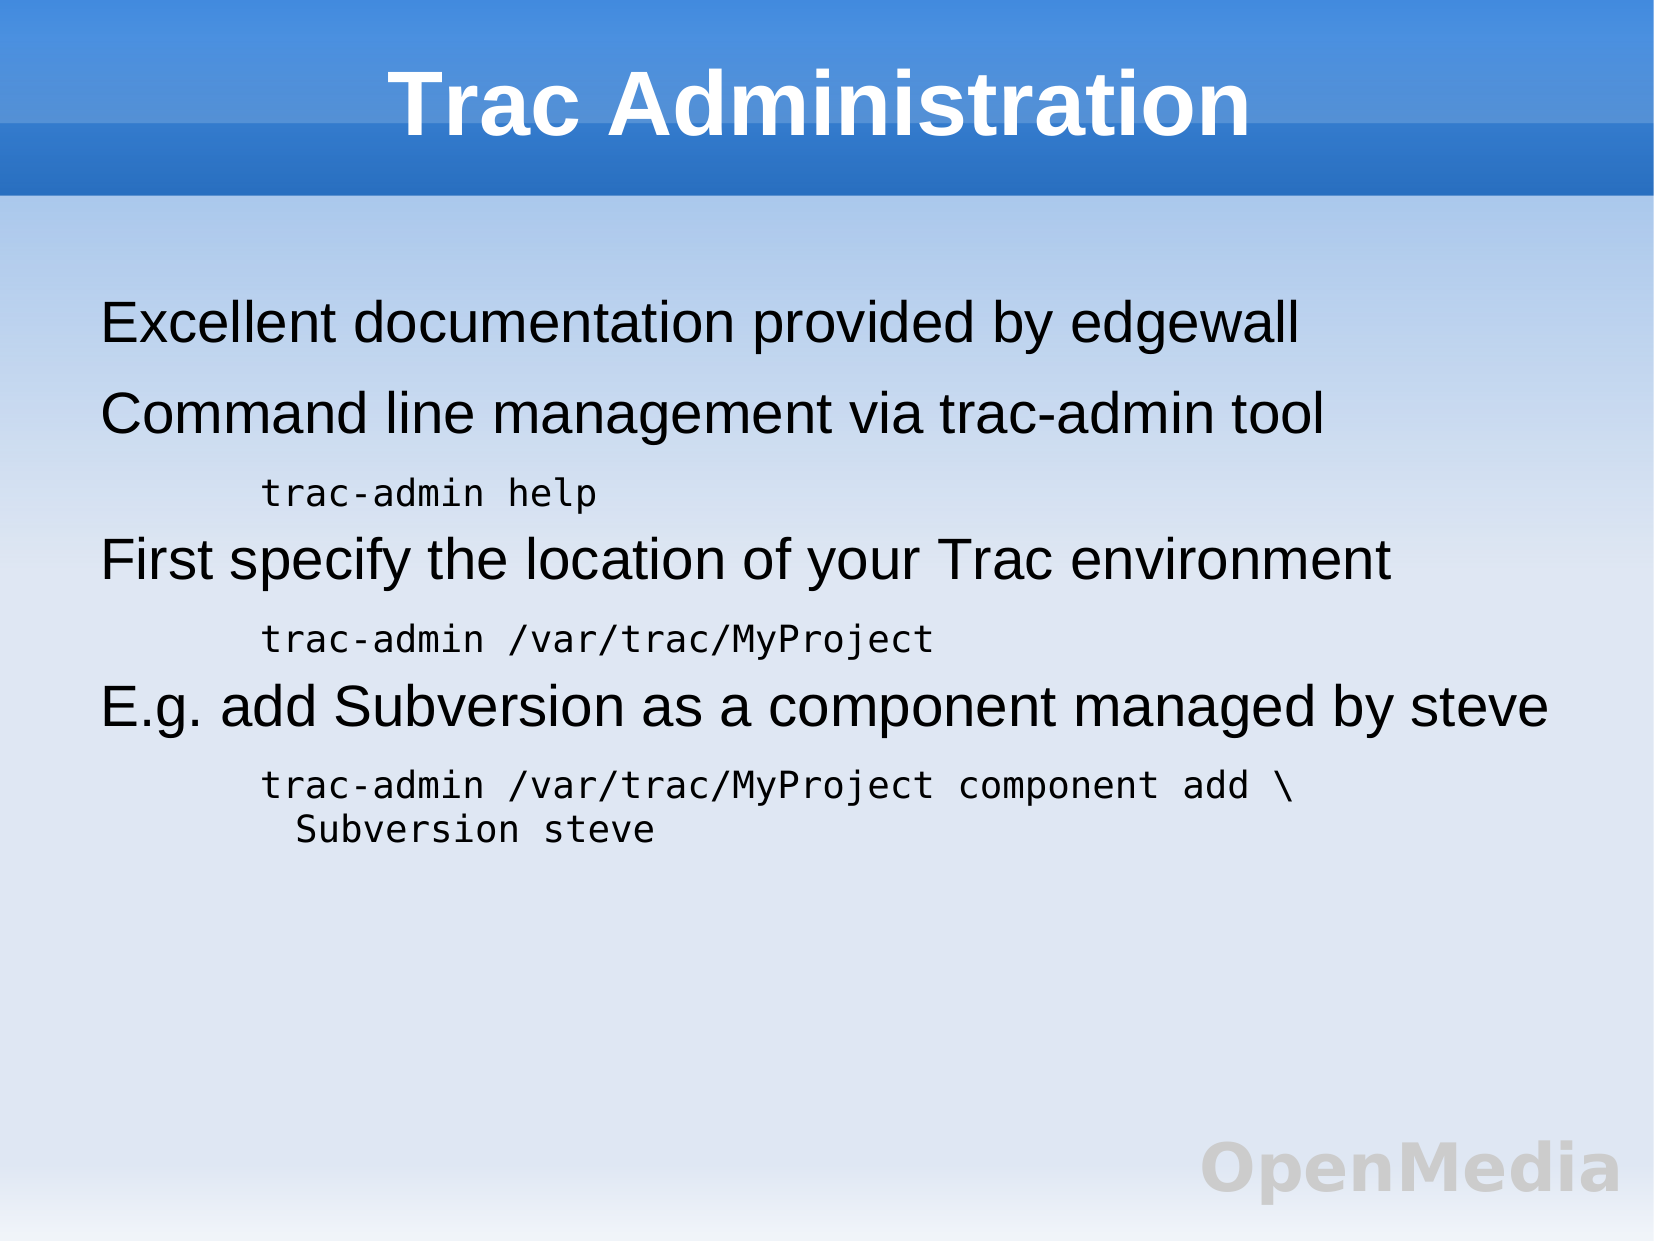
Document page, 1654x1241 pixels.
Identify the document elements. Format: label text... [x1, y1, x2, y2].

title Trac Administration [76, 0, 1565, 208]
list Excellent documentation provided by edgewall Command line management via trac-admin tool trac-admin help First specify the location of your Trac environment trac-admin /var/trac/MyProject E.g. add Subversion as a component managed by steve trac-admin /var/trac/MyProject component add \ Subversion steve [82, 290, 1571, 1094]
picture [0, 0, 1654, 1241]
